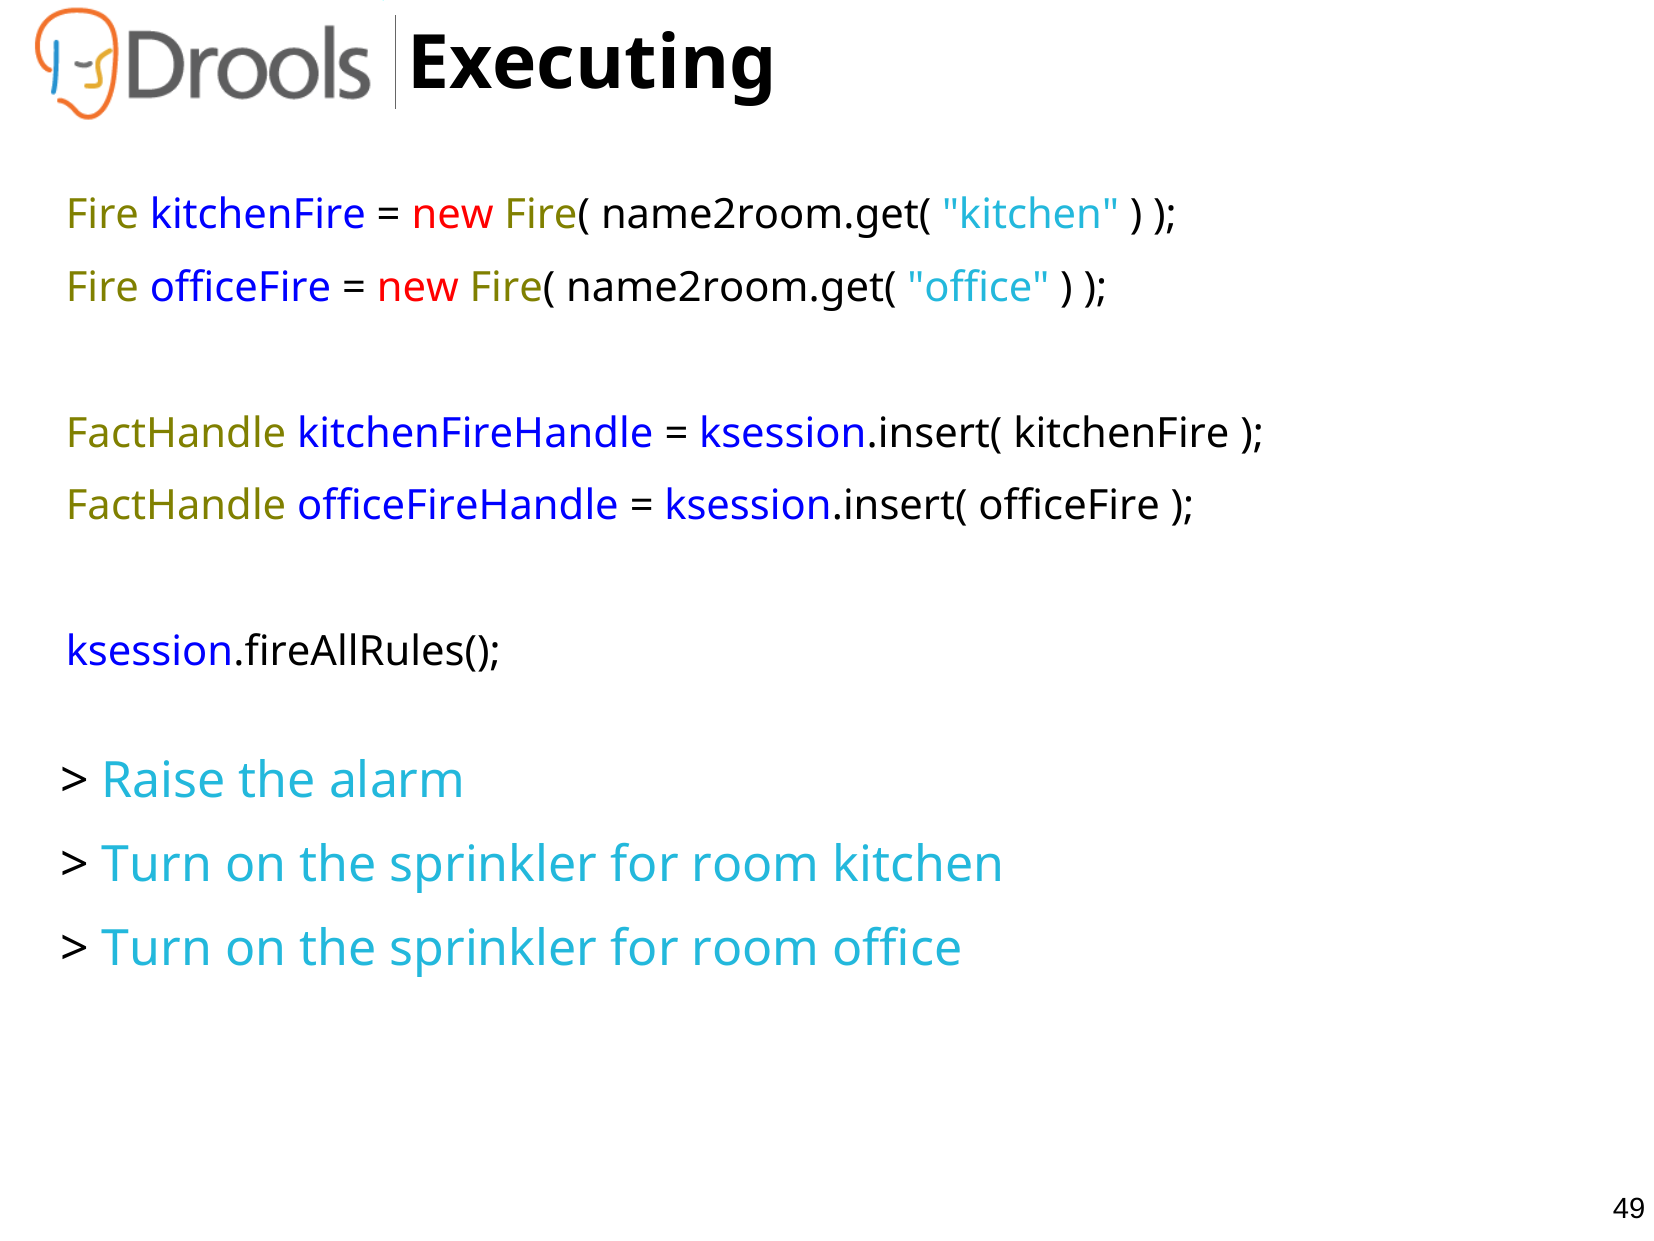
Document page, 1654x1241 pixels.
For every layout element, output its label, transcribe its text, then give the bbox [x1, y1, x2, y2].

list > Raise the alarm > Turn on the sprinkler for room kitchen > Turn on the sprinkler for room office [60, 743, 1567, 957]
picture [29, 0, 384, 126]
title Executing [407, 6, 1618, 113]
list Fire kitchenFire = new Fire( name2room.get( "kitchen" ) ); Fire officeFire = new Fire( name2room.get( "office" ) ); FactHandle kitchenFireHandle = ksession.insert( kitchenFire ); FactHandle officeFireHandle = ksession.insert( officeFire ); ksession.fireAllRules(); [65, 183, 1627, 710]
